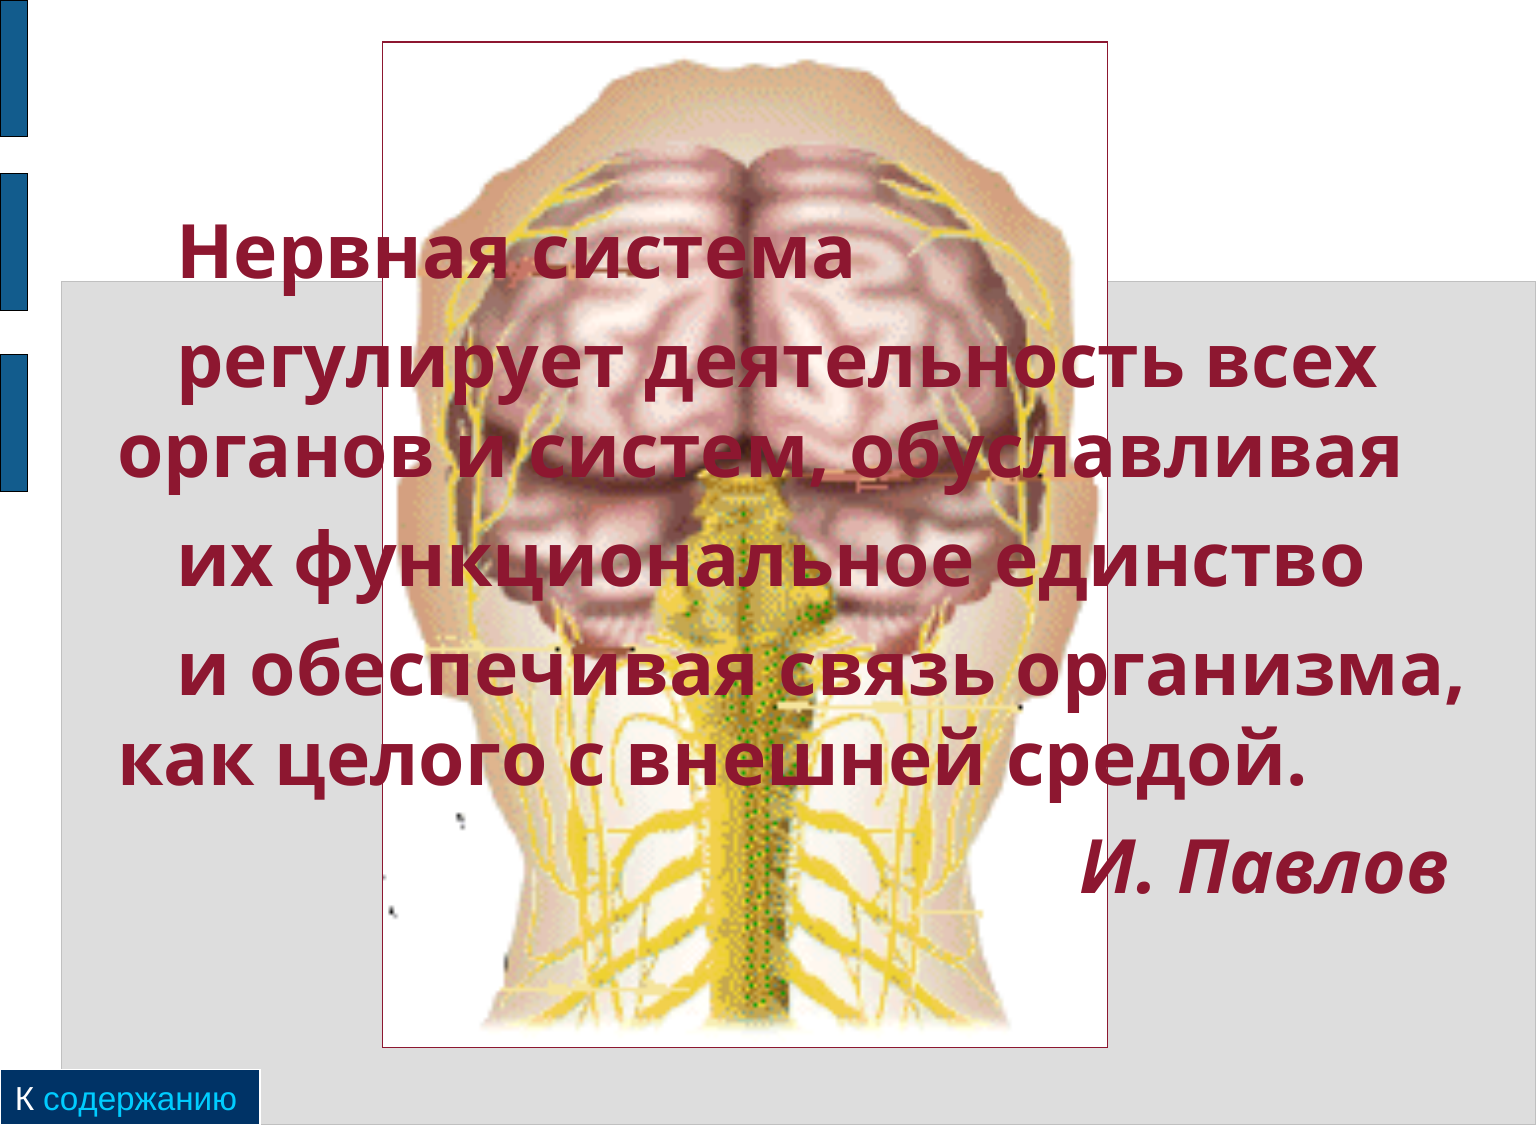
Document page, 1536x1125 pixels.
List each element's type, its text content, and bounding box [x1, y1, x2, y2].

picture [383, 42, 1107, 196]
picture [383, 1035, 1107, 1047]
text_box Нервная система регулирует деятельность всех органов и систем, обуславливая их функциональное единство и обеспечивая связь организма, как целого с внешней средой. И. Павлов [102, 196, 1485, 1035]
text_box К содержанию [0, 1069, 260, 1125]
